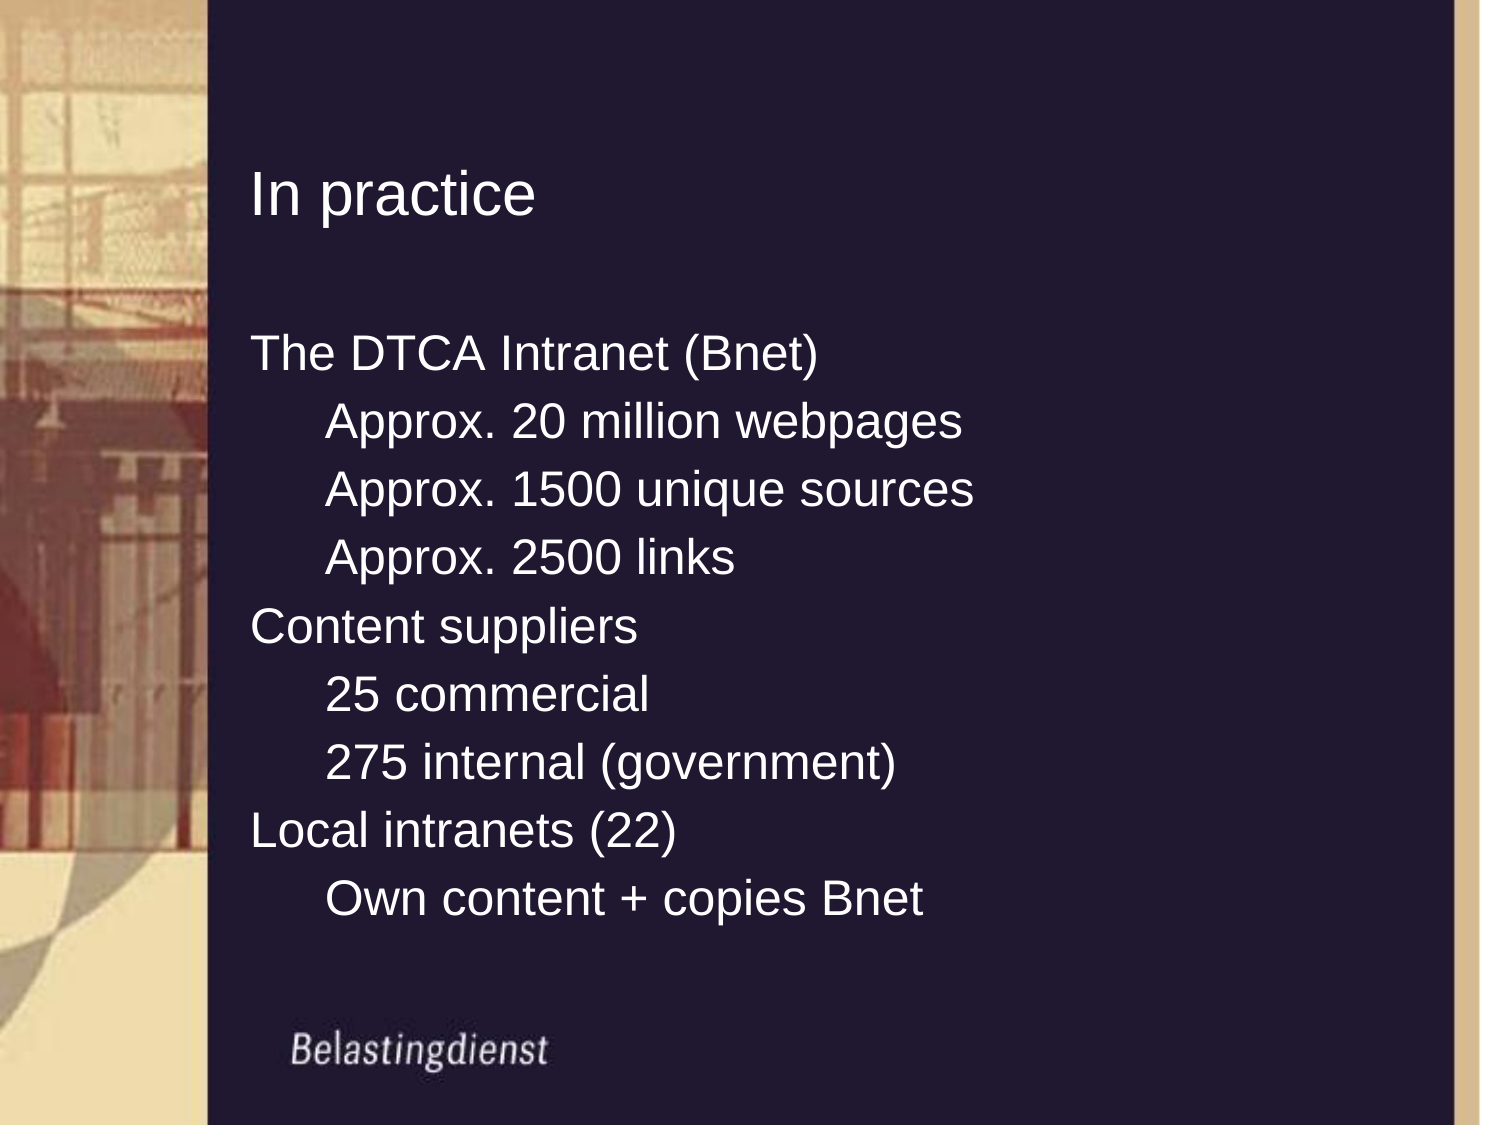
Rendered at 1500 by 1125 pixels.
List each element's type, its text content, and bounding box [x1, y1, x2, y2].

picture [0, 0, 1500, 1125]
title In practice [249, 99, 1387, 288]
list The DTCA Intranet (Bnet) Approx. 20 million webpages Approx. 1500 unique sources Approx. 2500 links Content suppliers 25 commercial 275 internal (government) Local intranets (22) Own content + copies Bnet [249, 324, 1387, 1000]
